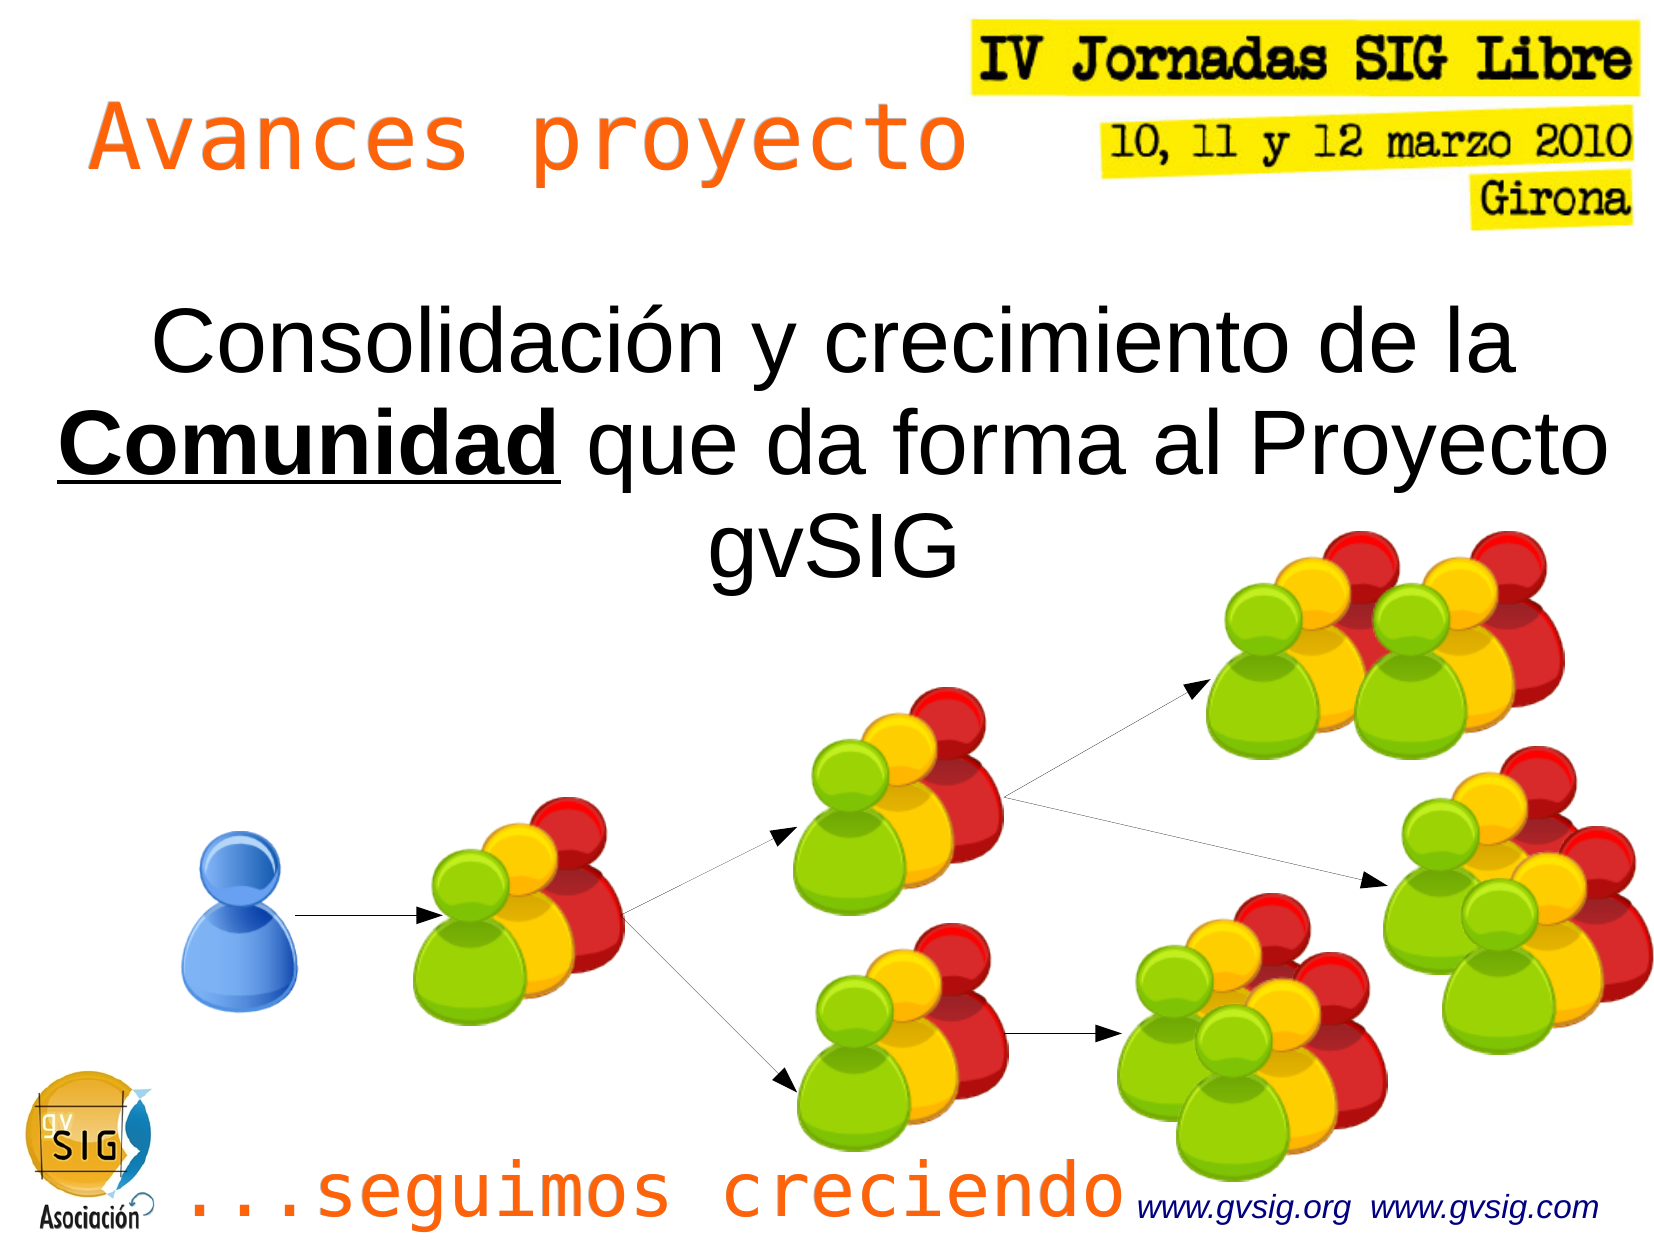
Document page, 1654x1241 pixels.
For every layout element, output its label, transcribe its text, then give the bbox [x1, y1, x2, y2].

text_box Avances proyecto [0, 76, 1235, 199]
text_box ...seguimos creciendo [0, 1139, 1359, 1241]
picture [1117, 531, 1654, 1182]
text_box Consolidación y crecimiento de la Comunidad que da forma al Proyecto gvSIG [33, 281, 1636, 643]
picture [797, 923, 1009, 1139]
picture [793, 687, 1004, 916]
picture [180, 831, 299, 1014]
picture [956, 0, 1654, 276]
picture [0, 1062, 178, 1139]
picture [413, 797, 625, 1026]
